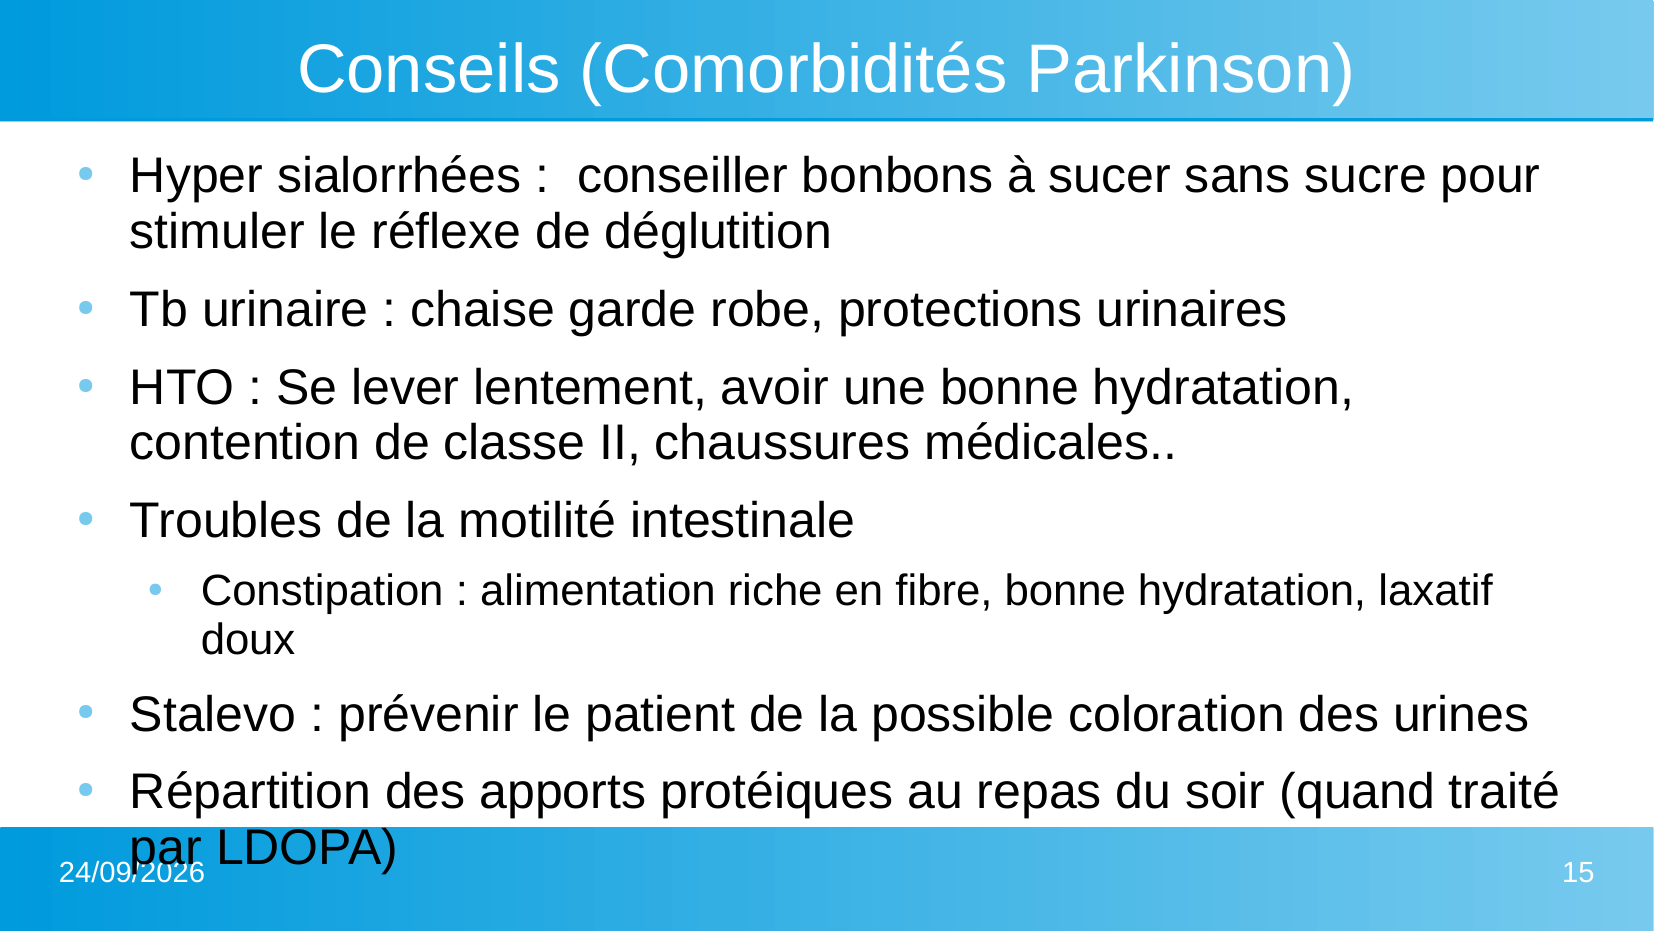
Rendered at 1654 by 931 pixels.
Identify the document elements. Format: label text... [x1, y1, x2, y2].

title Conseils (Comorbidités Parkinson) [59, 29, 1595, 108]
list Hyper sialorrhées : conseiller bonbons à sucer sans sucre pour stimuler le réflexe de déglutition Tb urinaire : chaise garde robe, protections urinaires HTO : Se lever lentement, avoir une bonne hydratation, contention de classe II, chaussures médicales.. Troubles de la motilité intestinale Constipation : alimentation riche en fibre, bonne hydratation, laxatif doux Stalevo : prévenir le patient de la possible coloration des urines Répartition des apports protéiques au repas du soir (quand traité par LDOPA) [59, 147, 1595, 768]
